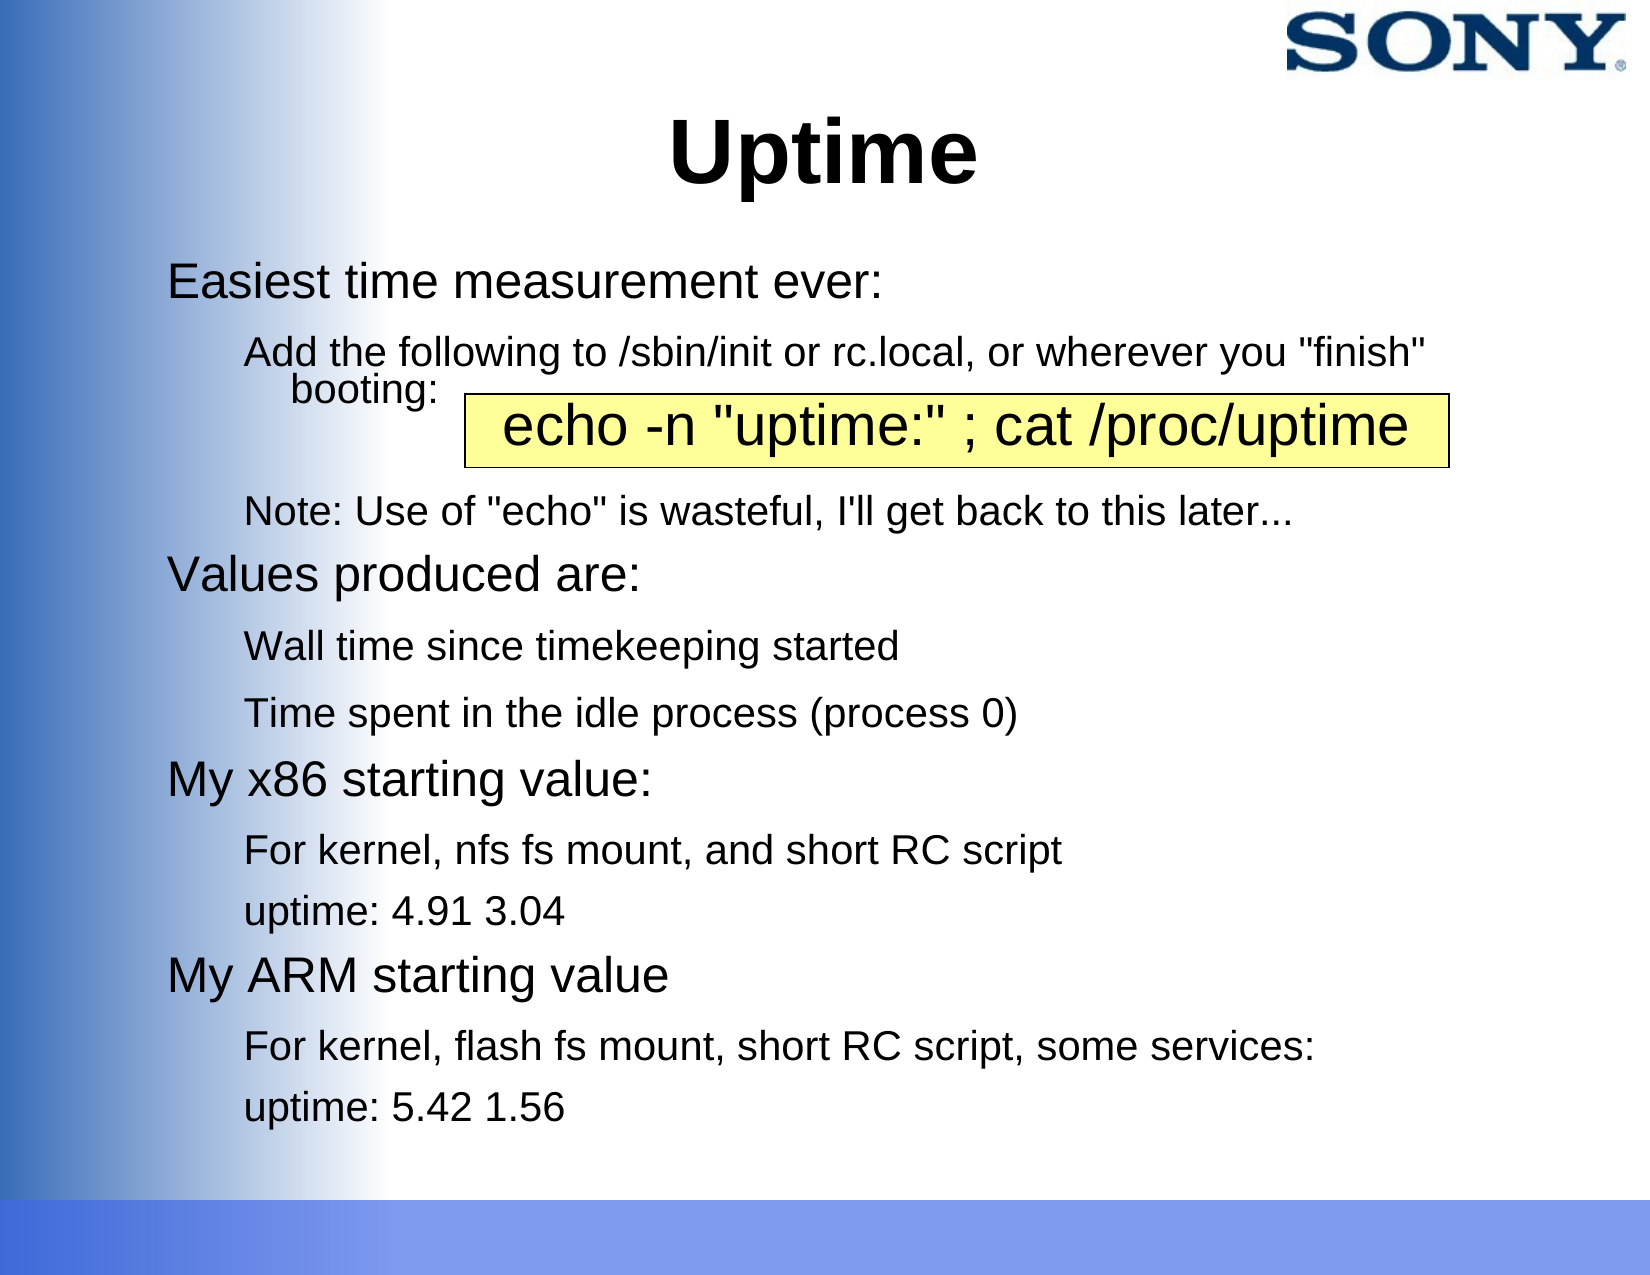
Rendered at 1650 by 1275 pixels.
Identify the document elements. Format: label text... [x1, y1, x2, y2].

text_box echo -n "uptime:" ; cat /proc/uptime [464, 394, 1450, 468]
picture [1287, 0, 1626, 80]
title Uptime [149, 74, 1499, 250]
list Easiest time measurement ever: Add the following to /sbin/init or rc.local, or wherever you "finish" booting: Note: Use of "echo" is wasteful, I'll get back to this later... Values produced are: Wall time since timekeeping started Time spent in the idle process (process 0)‏ My x86 starting value: For kernel, nfs fs mount, and short RC script uptime: 4.91 3.04 My ARM starting value For kernel, flash fs mount, short RC script, some services: uptime: 5.42 1.56 [149, 262, 1499, 1188]
